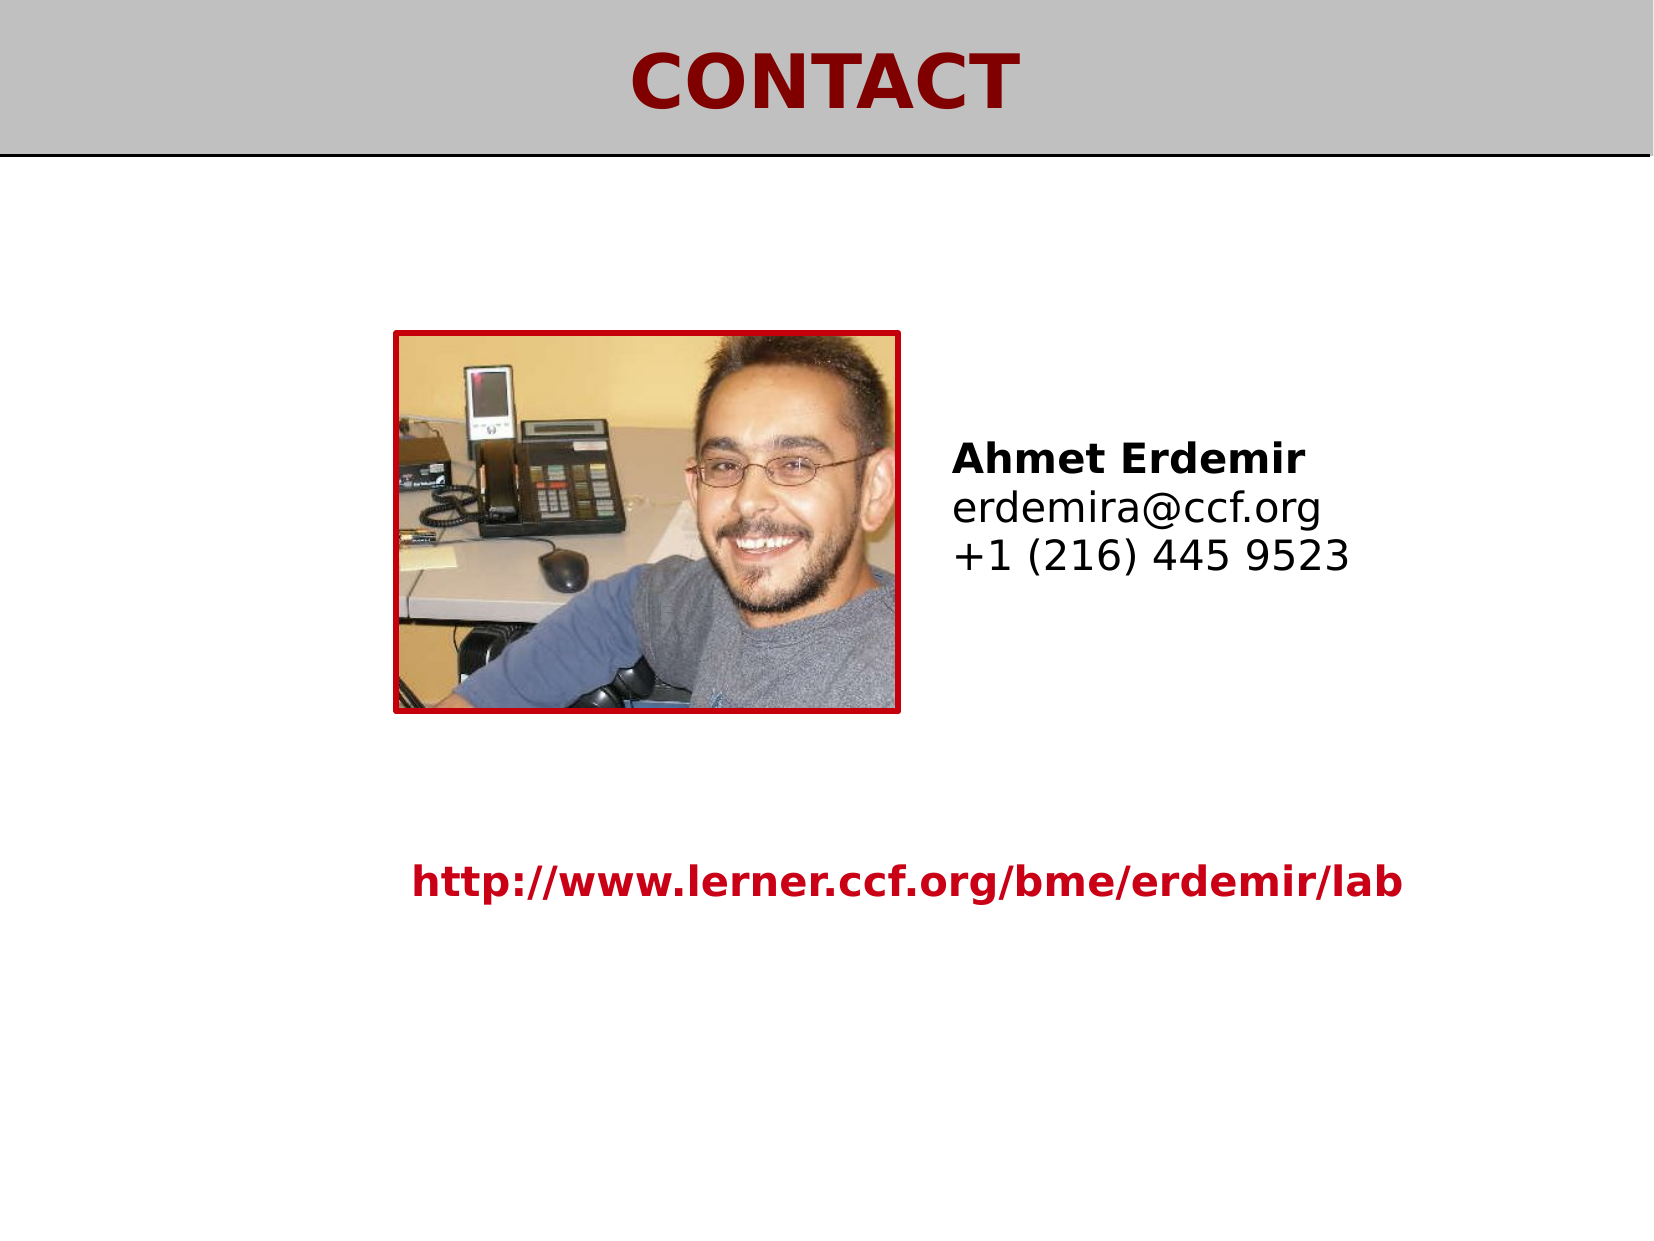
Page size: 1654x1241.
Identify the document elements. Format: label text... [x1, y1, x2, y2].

text_box Ahmet Erdemir erdemira@ccf.org +1 (216) 445 9523 [937, 427, 1366, 589]
text_box [0, 0, 1654, 156]
picture [399, 336, 896, 709]
text_box CONTACT [0, 31, 1651, 134]
text_box http://www.lerner.ccf.org/bme/erdemir/lab [396, 849, 1419, 914]
